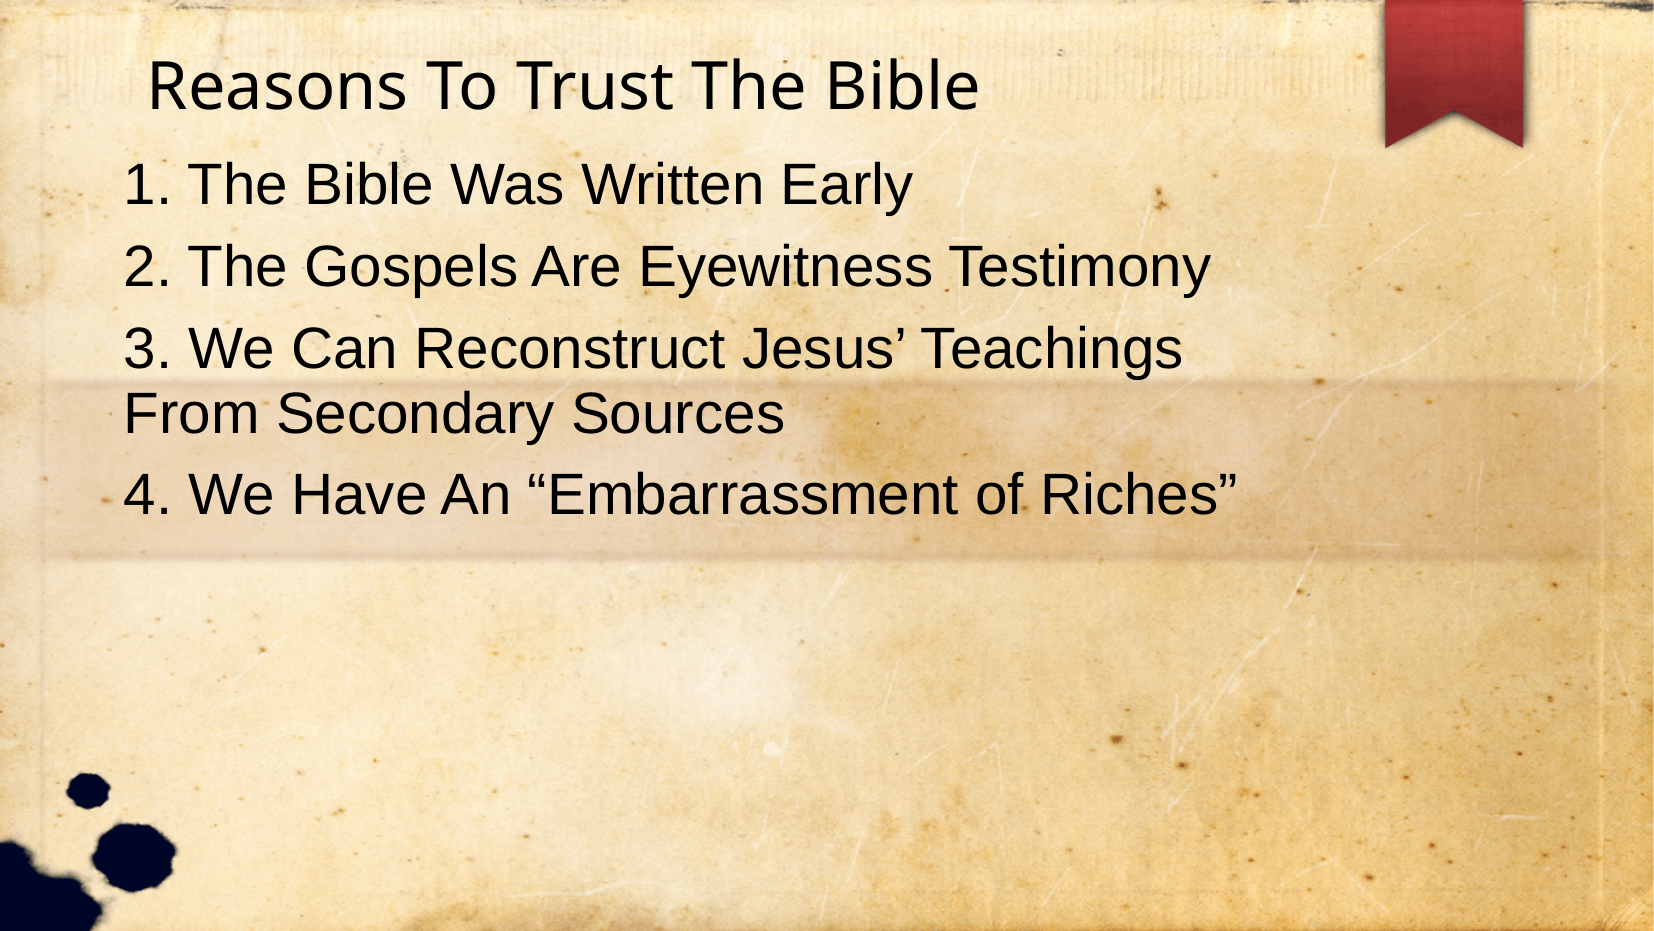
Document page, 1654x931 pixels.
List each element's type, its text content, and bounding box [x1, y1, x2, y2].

picture [0, 0, 1654, 931]
list 1. The Bible Was Written Early 2. The Gospels Are Eyewitness Testimony 3. We Can Reconstruct Jesus’ Teachings From Secondary Sources 4. We Have An “Embarrassment of Riches” [53, 152, 1261, 916]
title Reasons To Trust The Bible [5, 5, 1124, 162]
